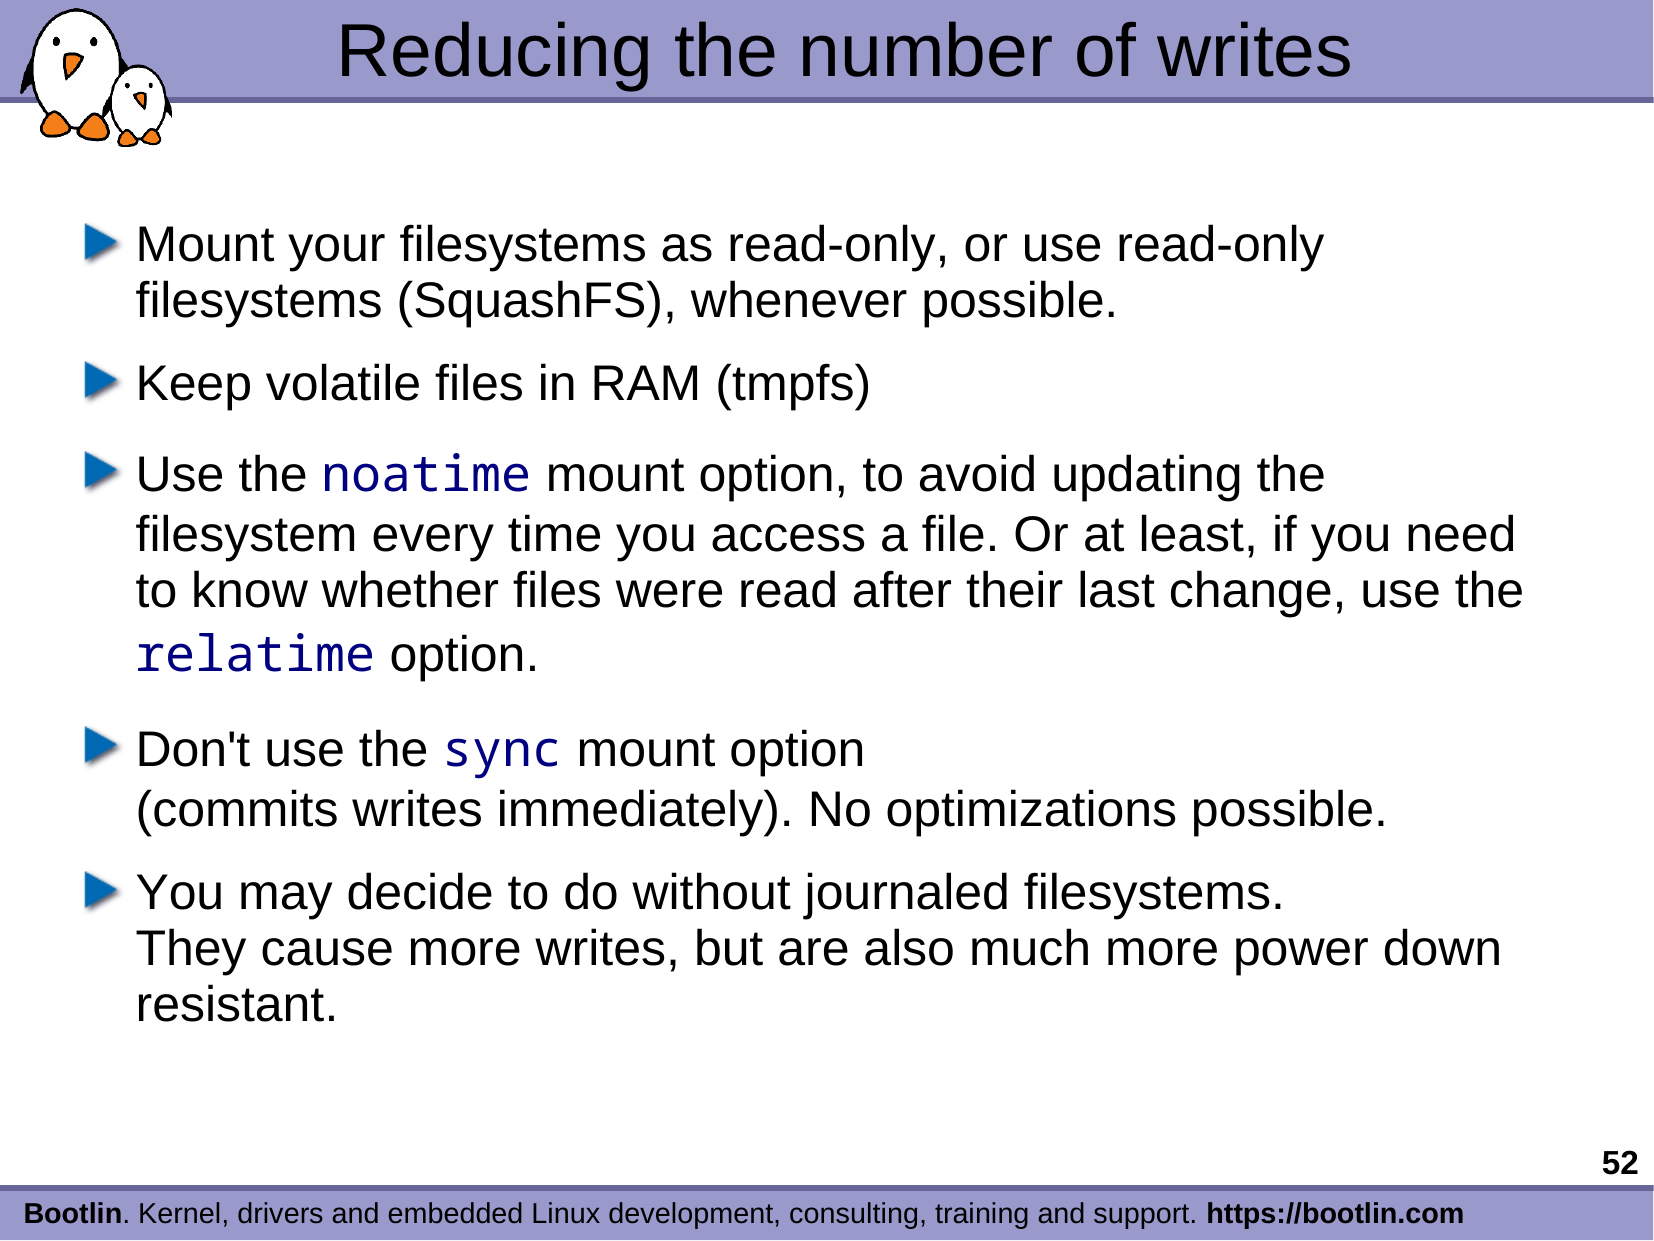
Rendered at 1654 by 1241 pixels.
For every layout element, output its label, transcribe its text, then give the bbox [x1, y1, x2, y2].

title Reducing the number of writes [119, 0, 1571, 101]
picture [20, 8, 172, 147]
list Mount your filesystems as read-only, or use read-only filesystems (SquashFS), whenever possible. Keep volatile files in RAM (tmpfs) Use the noatime mount option, to avoid updating the filesystem every time you access a file. Or at least, if you need to know whether files were read after their last change, use the relatime option. Don't use the sync mount option (commits writes immediately). No optimizations possible. You may decide to do without journaled filesystems. They cause more writes, but are also much more power down resistant. [64, 216, 1560, 1072]
